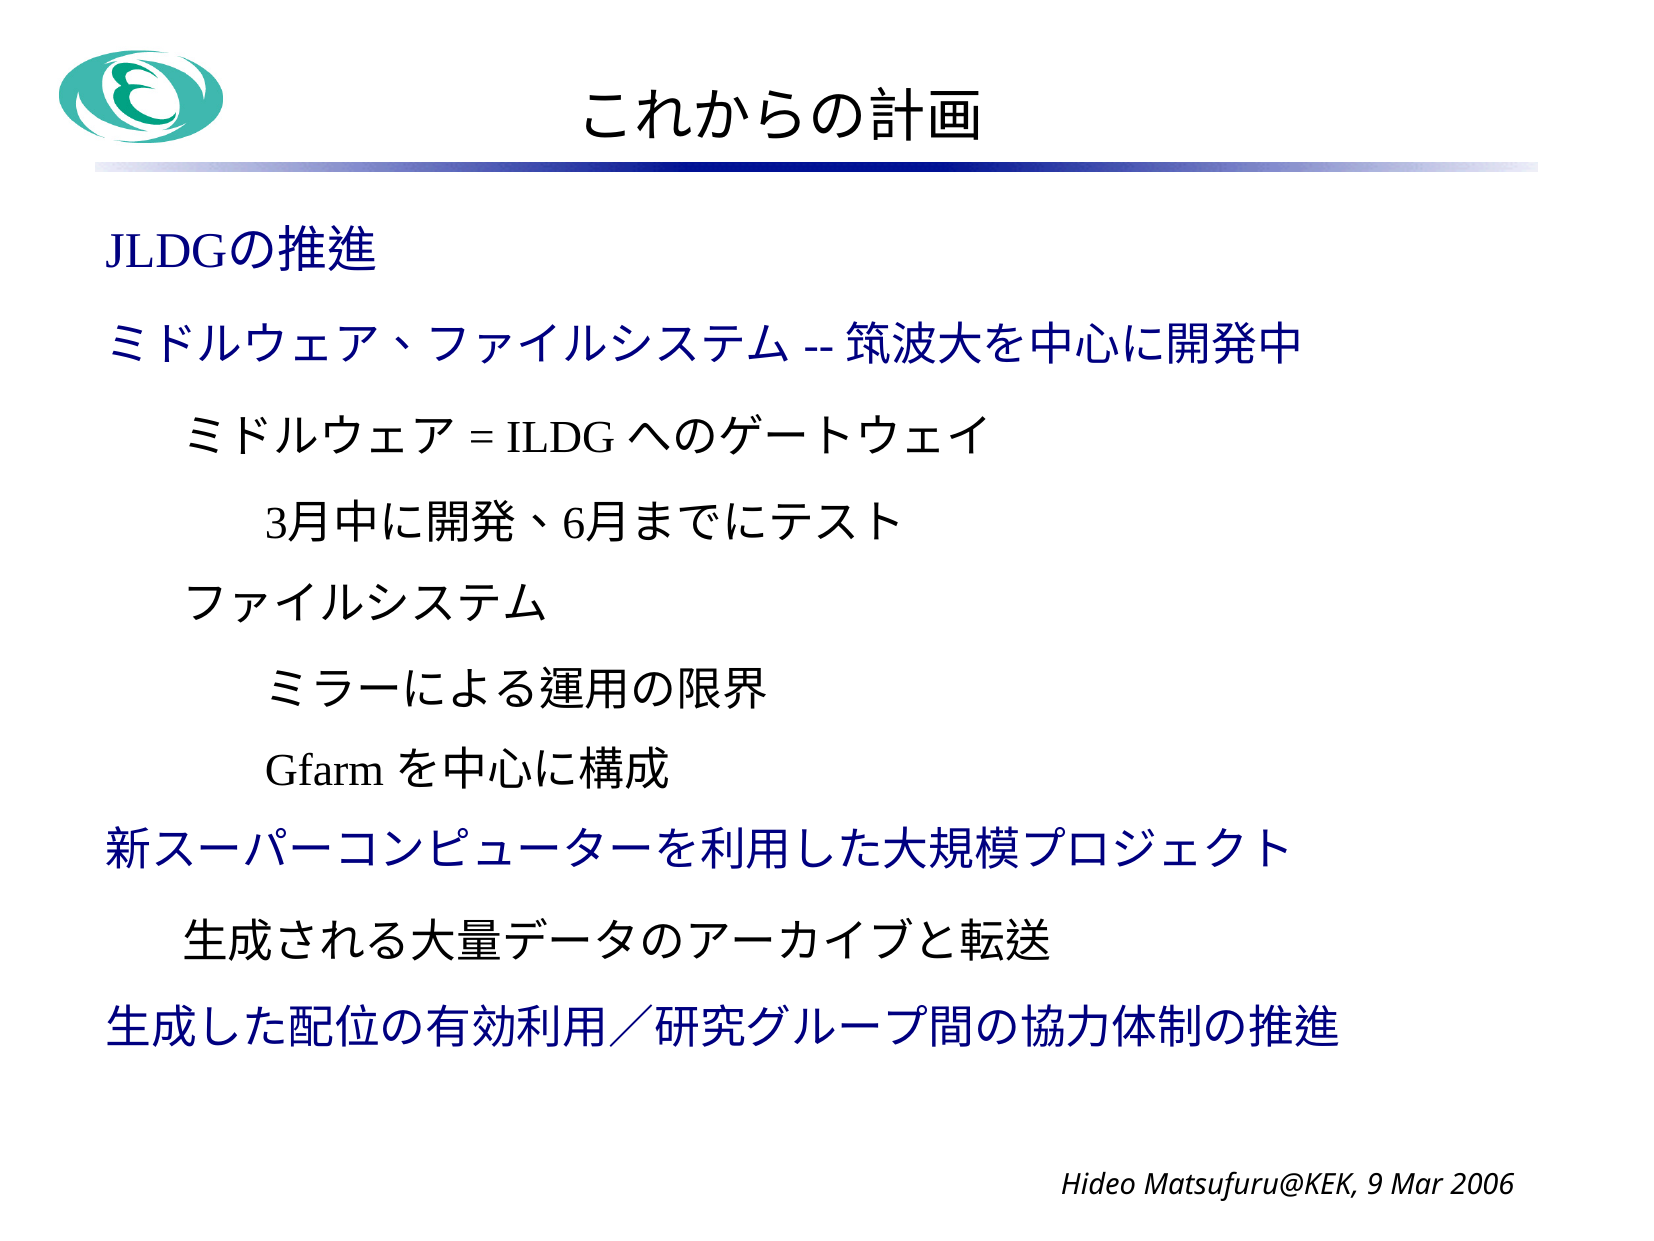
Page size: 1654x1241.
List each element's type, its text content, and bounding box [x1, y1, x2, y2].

title これからの計画 [150, 61, 1410, 168]
list JLDGの推進 ミドルウェア、ファイルシステム -- 筑波大を中心に開発中 ミドルウェア = ILDG へのゲートウェイ 3月中に開発、6月までにテスト ファイルシステム ミラーによる運用の限界 Gfarm を中心に構成 新スーパーコンピューターを利用した大規模プロジェクト 生成される大量データのアーカイブと転送 生成した配位の有効利用／研究グループ間の協力体制の推進 [87, 213, 1588, 1125]
picture [52, 41, 230, 152]
picture [95, 162, 1538, 172]
